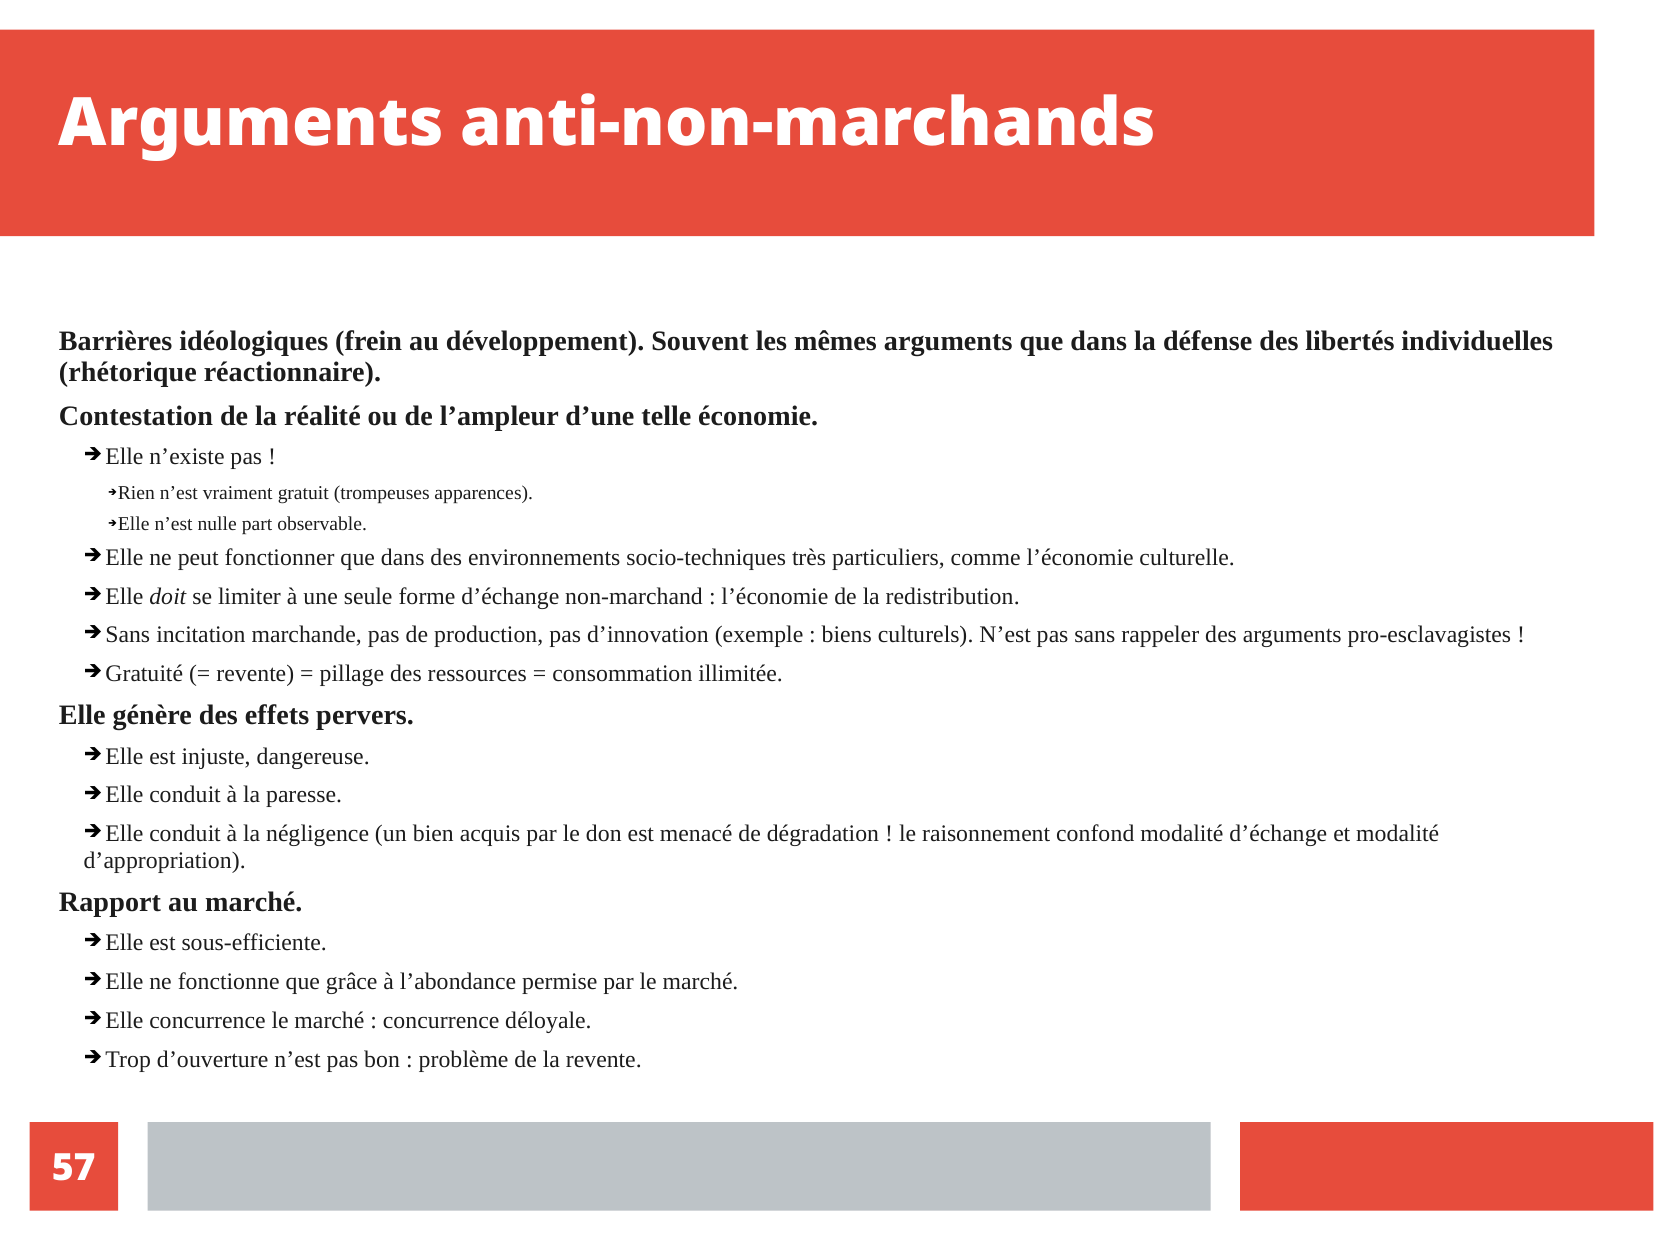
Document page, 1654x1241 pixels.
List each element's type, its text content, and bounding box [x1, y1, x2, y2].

title Arguments anti-non-marchands [59, 59, 1595, 166]
list Barrières idéologiques (frein au développement). Souvent les mêmes arguments que dans la défense des libertés individuelles (rhétorique réactionnaire). Contestation de la réalité ou de l’ampleur d’une telle économie. Elle n’existe pas ! Rien n’est vraiment gratuit (trompeuses apparences). Elle n’est nulle part observable. Elle ne peut fonctionner que dans des environnements socio-techniques très particuliers, comme l’économie culturelle. Elle doit se limiter à une seule forme d’échange non-marchand : l’économie de la redistribution. Sans incitation marchande, pas de production, pas d’innovation (exemple : biens culturels). N’est pas sans rappeler des arguments pro-esclavagistes ! Gratuité (= revente) = pillage des ressources = consommation illimitée. Elle génère des effets pervers. Elle est injuste, dangereuse. Elle conduit à la paresse. Elle conduit à la négligence (un bien acquis par le don est menacé de dégradation ! le raisonnement confond modalité d’échange et modalité d’appropriation). Rapport au marché. Elle est sous-efficiente. Elle ne fonctionne que grâce à l’abondance permise par le marché. Elle concurrence le marché : concurrence déloyale. Trop d’ouverture n’est pas bon : problème de la revente. [59, 324, 1565, 1093]
